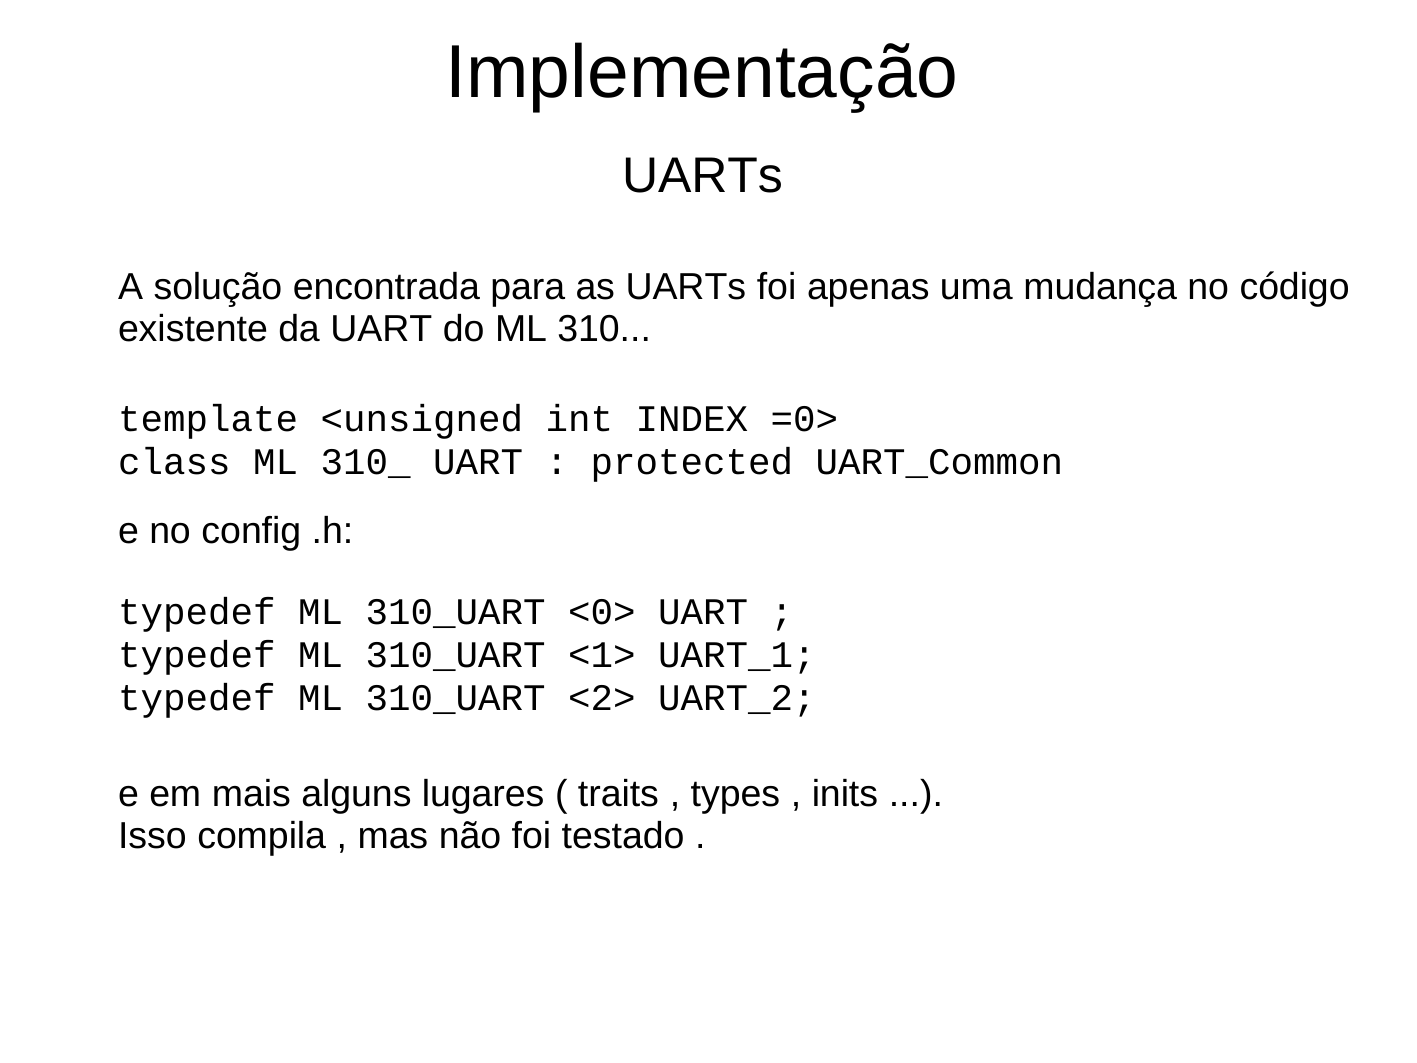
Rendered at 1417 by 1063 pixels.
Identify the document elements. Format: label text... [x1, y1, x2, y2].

text_box Implementação [59, 29, 1359, 143]
text_box UARTs [59, 147, 1359, 224]
text_box A solução encontrada para as UARTs foi apenas uma mudança no código existente da UART do ML 310... template <unsigned int INDEX =0> class ML 310_ UART : protected UART_Common e no config .h: typedef ML 310_UART <0> UART ; typedef ML 310_UART <1> UART_1; typedef ML 310_UART <2> UART_2; e em mais alguns lugares ( traits , types , inits ...). Isso compila , mas não foi testado . [118, 265, 1359, 927]
